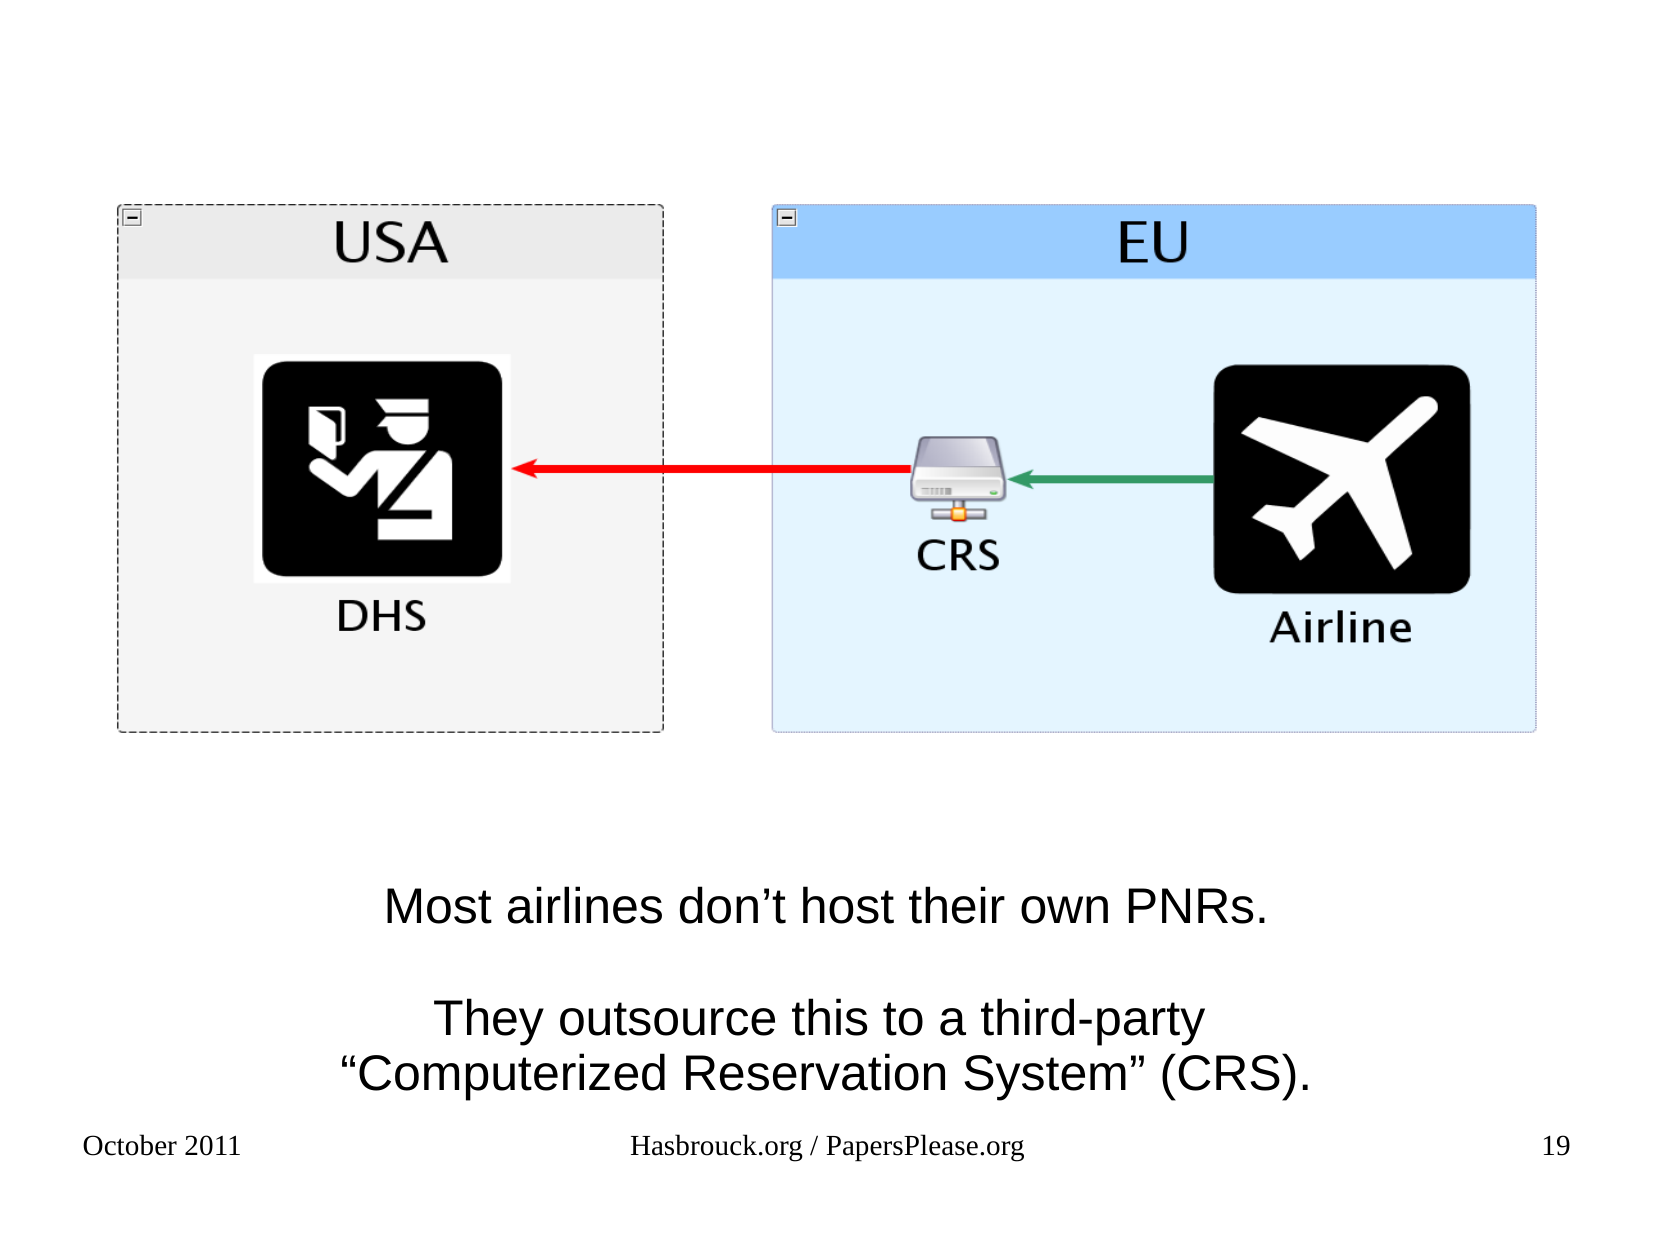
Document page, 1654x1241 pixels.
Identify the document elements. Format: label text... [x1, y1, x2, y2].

subtitle Most airlines don’t host their own PNRs. They outsource this to a third-party “Computerized Reservation System” (CRS). [82, 56, 1571, 1102]
